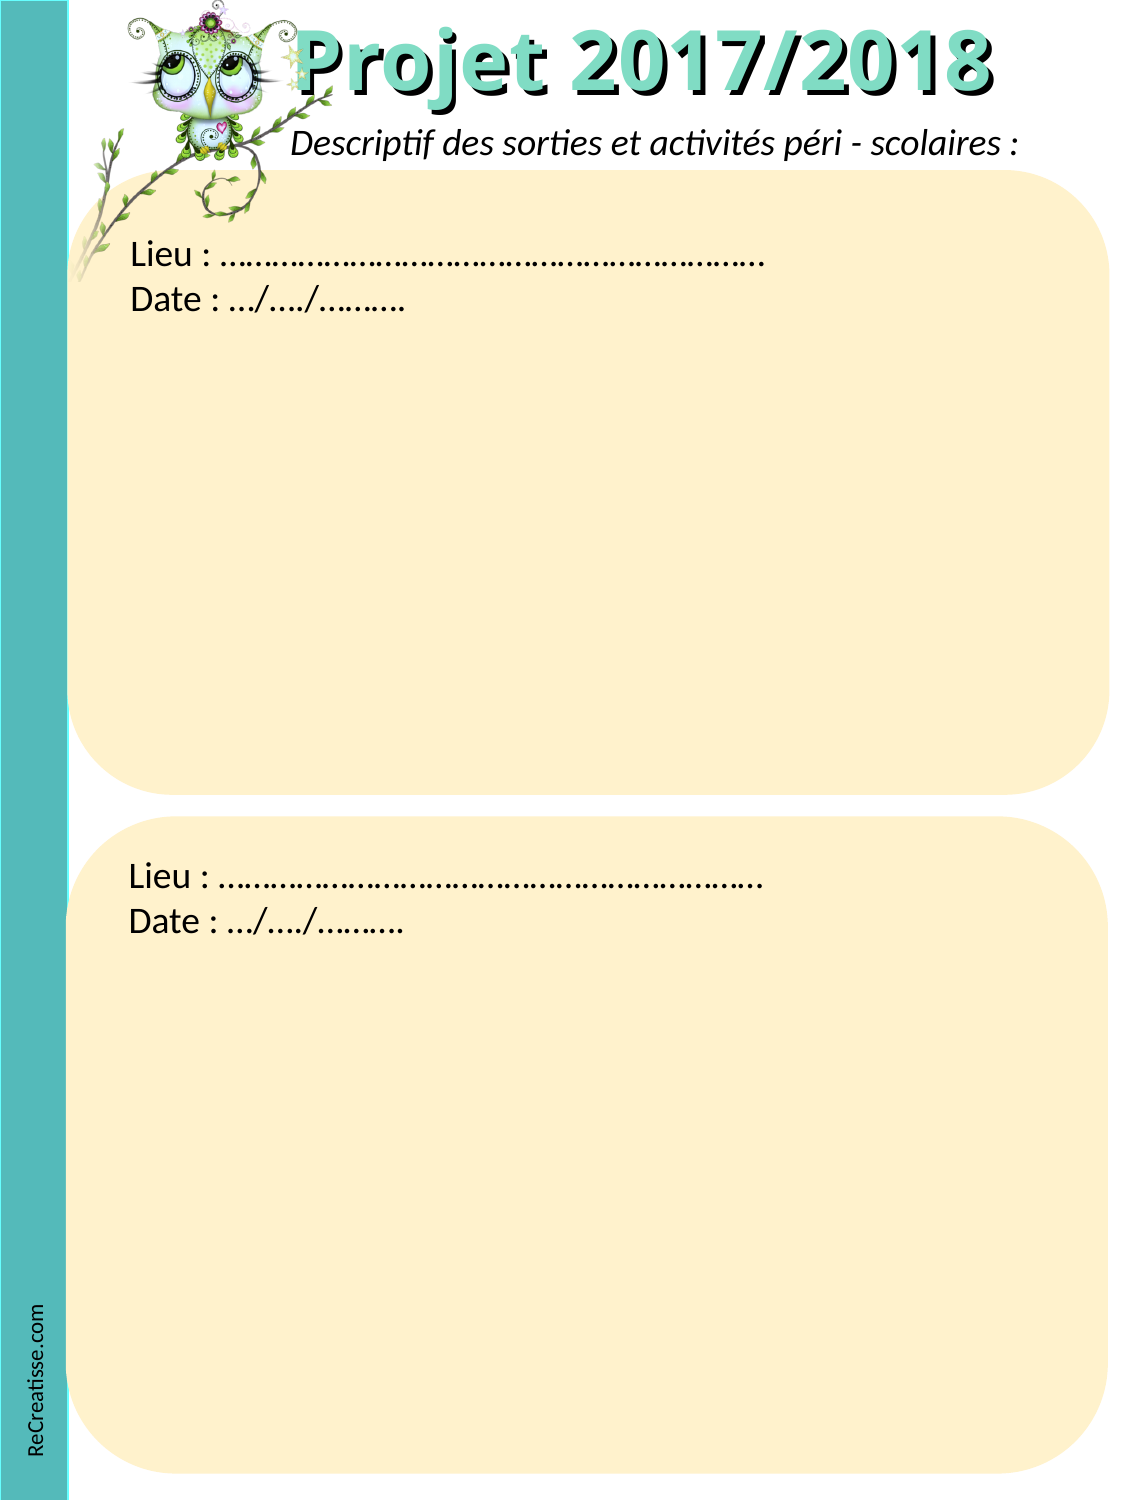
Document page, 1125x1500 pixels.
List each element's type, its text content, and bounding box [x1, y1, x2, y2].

text_box [0, 0, 1109, 1500]
text_box Lieu : ……………………………………………………… Date : …/…./………. [114, 844, 780, 949]
text_box Projet 2017/2018 [333, 0, 1009, 110]
text_box Descriptif des sorties et activités péri - scolaires : [333, 110, 1035, 171]
text_box Lieu : ……………………………………………………… Date : …/…./………. [115, 221, 781, 326]
picture [68, 0, 333, 282]
text_box ReCreatisse.com [13, 1289, 55, 1473]
